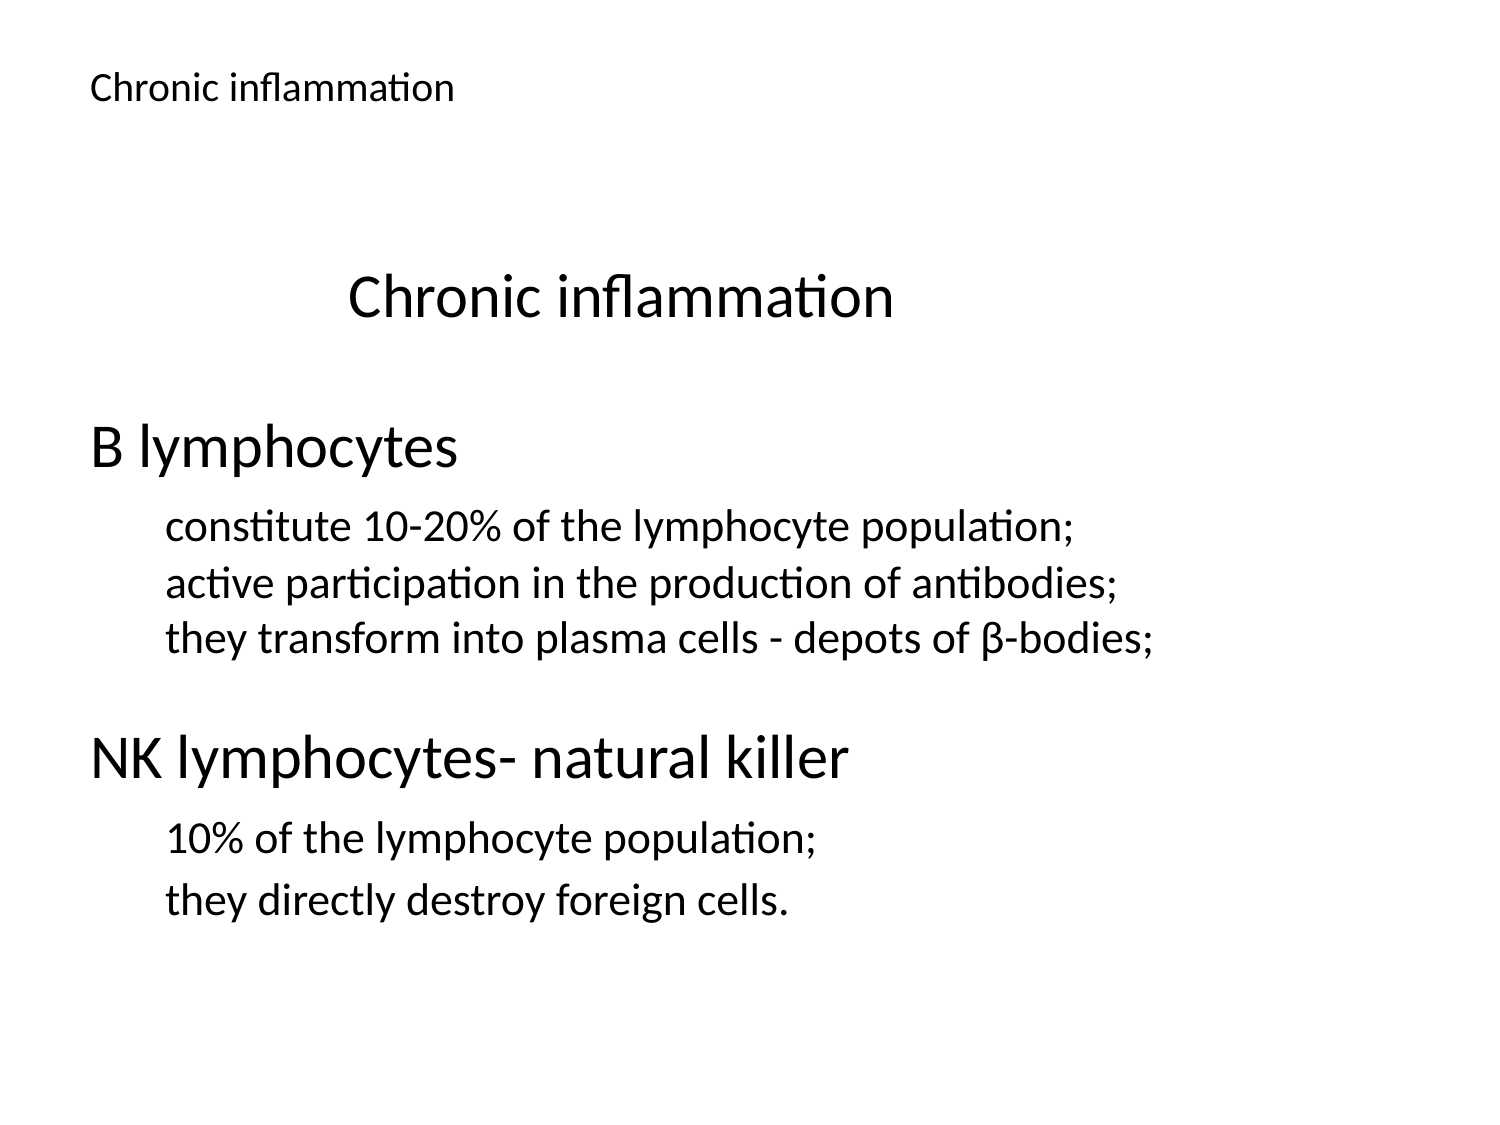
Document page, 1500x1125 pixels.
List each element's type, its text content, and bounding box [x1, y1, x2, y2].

title Chronic inflammation [75, 45, 1426, 126]
list Chronic inflammation B lymphocytes constitute 10-20% of the lymphocyte population; active participation in the production of antibodies; they transform into plasma cells - depots of β-bodies; NK lymphocytes- natural killer 10% of the lymphocyte population; they directly destroy foreign cells. [75, 262, 1426, 1005]
